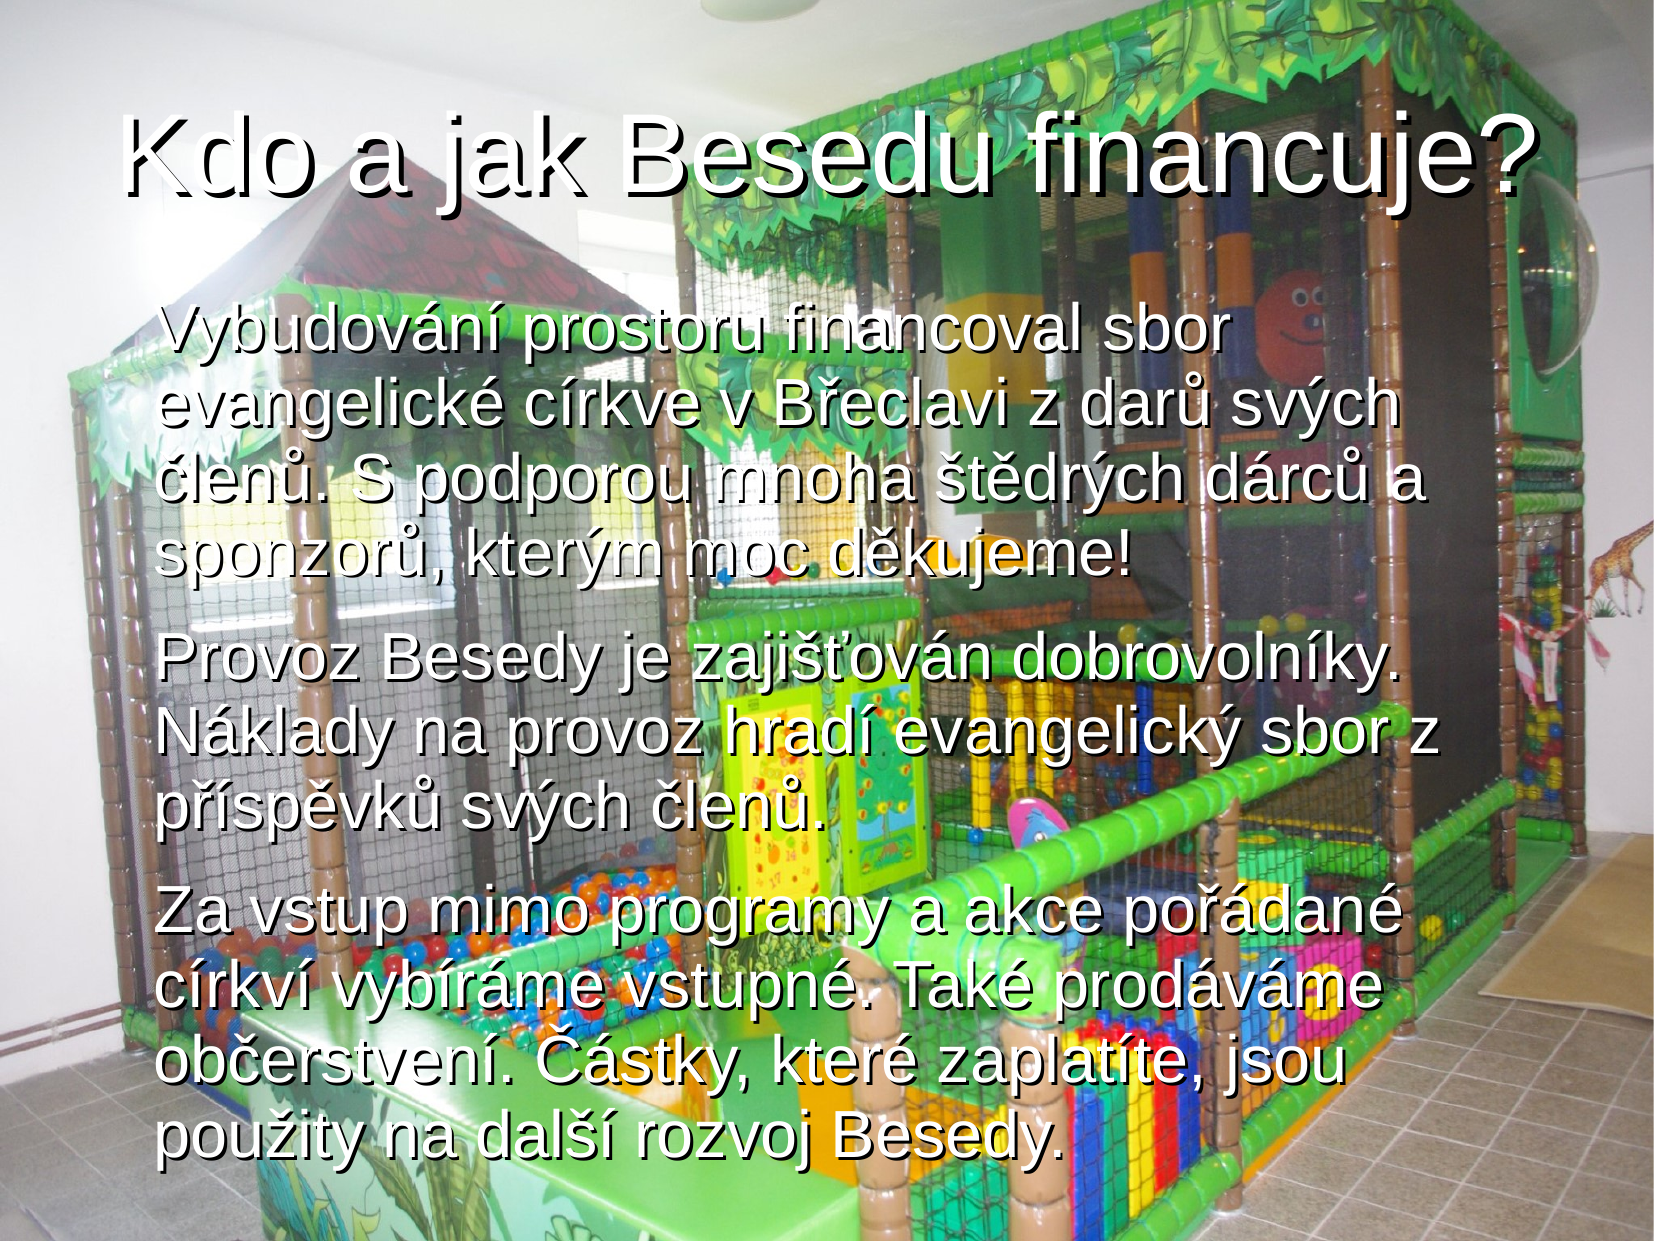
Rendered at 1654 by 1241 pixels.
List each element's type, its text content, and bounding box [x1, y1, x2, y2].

picture [0, 0, 1654, 1241]
title Kdo a jak Besedu financuje? [82, 49, 1571, 257]
list Vybudování prostoru financoval sbor evangelické církve v Břeclavi z darů svých členů. S podporou mnoha štědrých dárců a sponzorů, kterým moc děkujeme! Provoz Besedy je zajišťován dobrovolníky. Náklady na provoz hradí evangelický sbor z příspěvků svých členů. Za vstup mimo programy a akce pořádané církví vybíráme vstupné. Také prodáváme občerstvení. Částky, které zaplatíte, jsou použity na další rozvoj Besedy. [82, 290, 1571, 1229]
